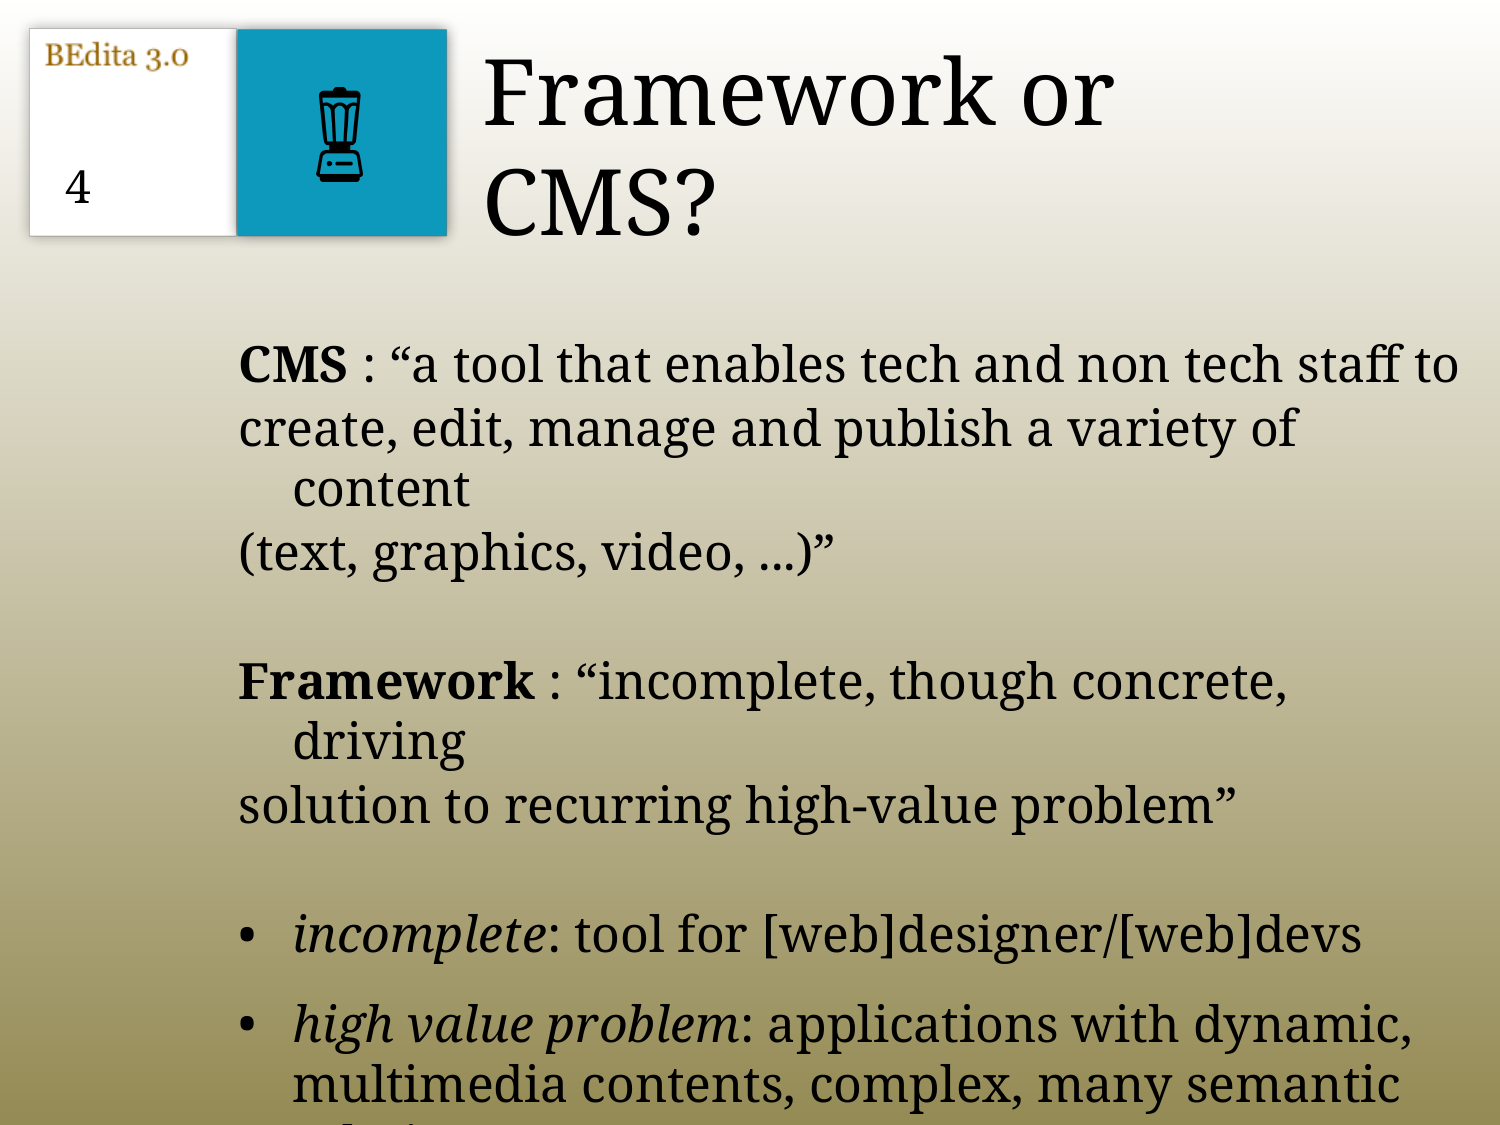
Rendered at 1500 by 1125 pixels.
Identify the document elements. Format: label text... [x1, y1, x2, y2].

picture [0, 0, 462, 266]
text_box Framework or CMS? [467, 49, 1350, 238]
text_box CMS : “a tool that enables tech and non tech staff to create, edit, manage and publish a variety of content (text, graphics, video, ...)” Framework : “incomplete, though concrete, driving solution to recurring high-value problem” incomplete: tool for [web]designer/[web]devs high value problem: applications with dynamic, multimedia contents, complex, many semantic relations [206, 324, 1477, 1063]
text_box <numero> [37, 147, 119, 207]
